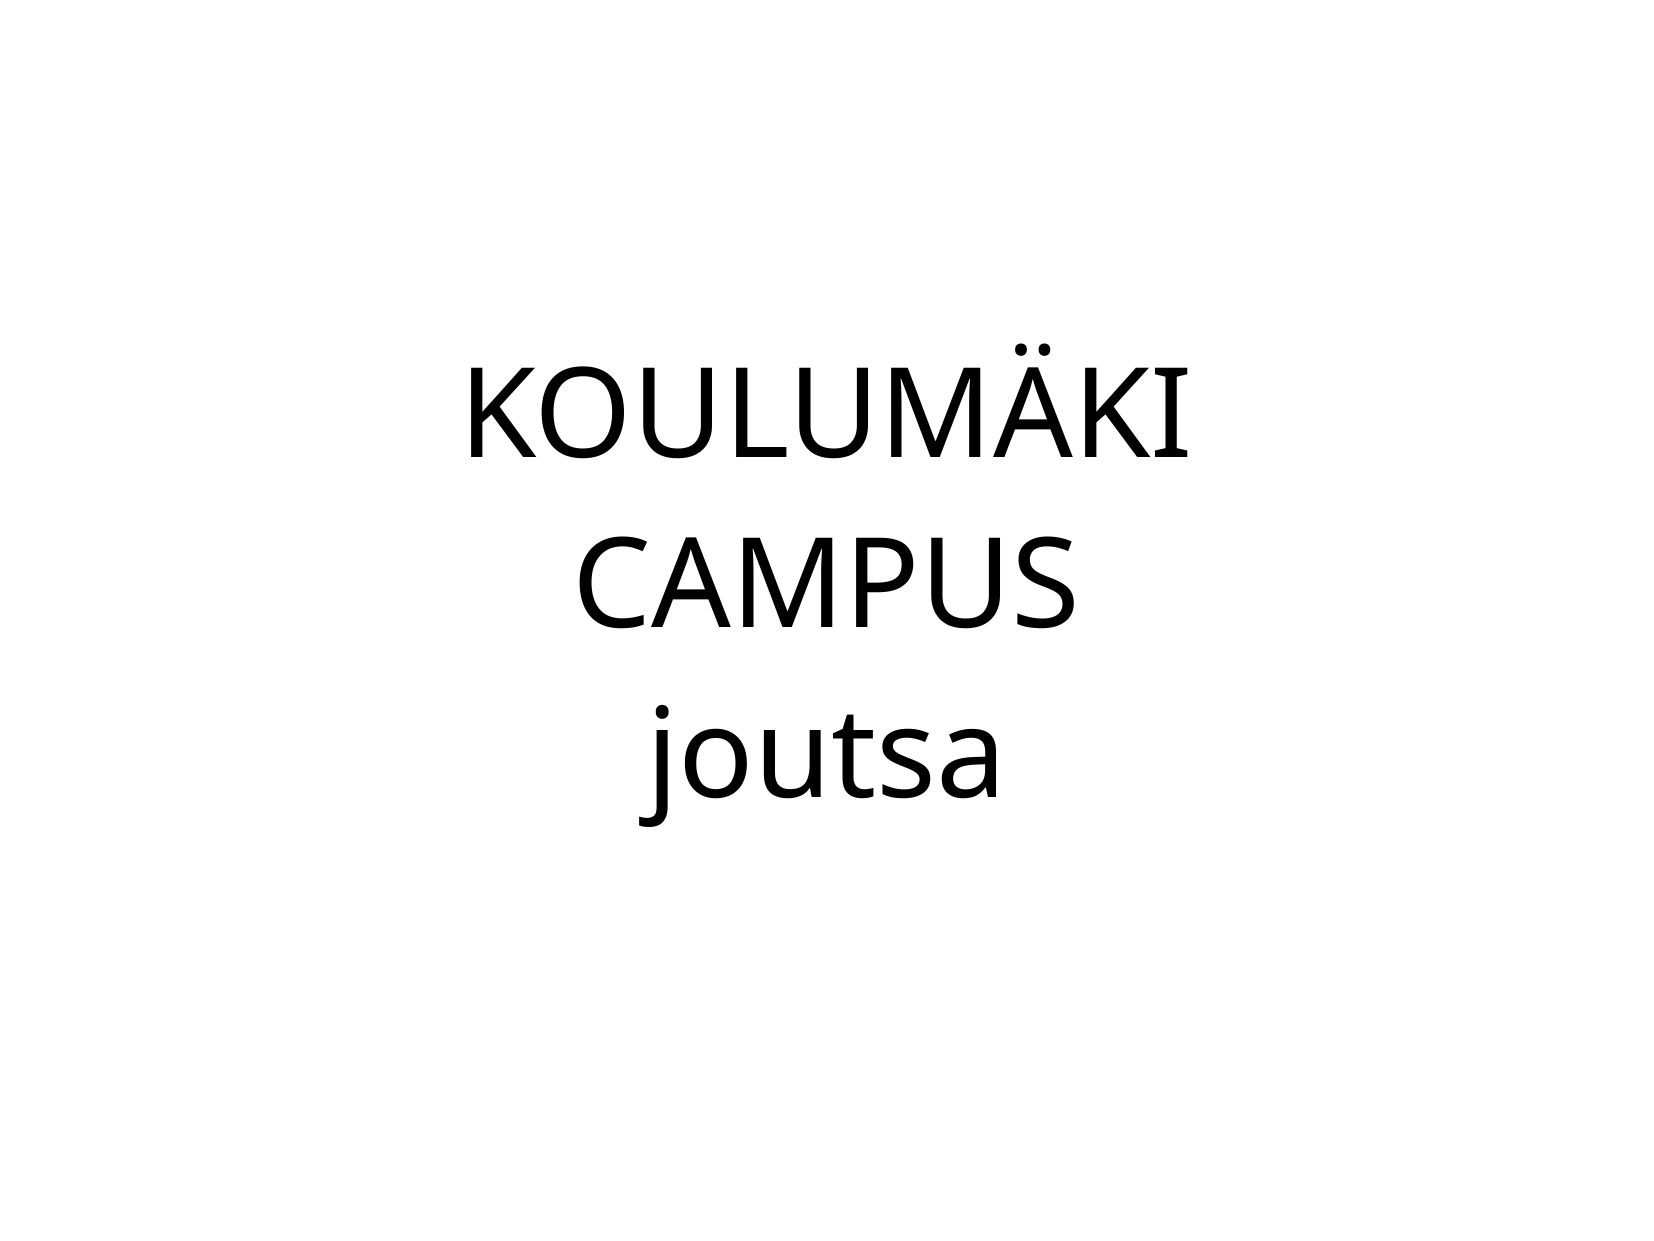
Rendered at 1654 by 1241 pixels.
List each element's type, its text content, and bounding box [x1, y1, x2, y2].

subtitle KOULUMÄKI CAMPUS joutsa [82, 49, 1571, 1109]
